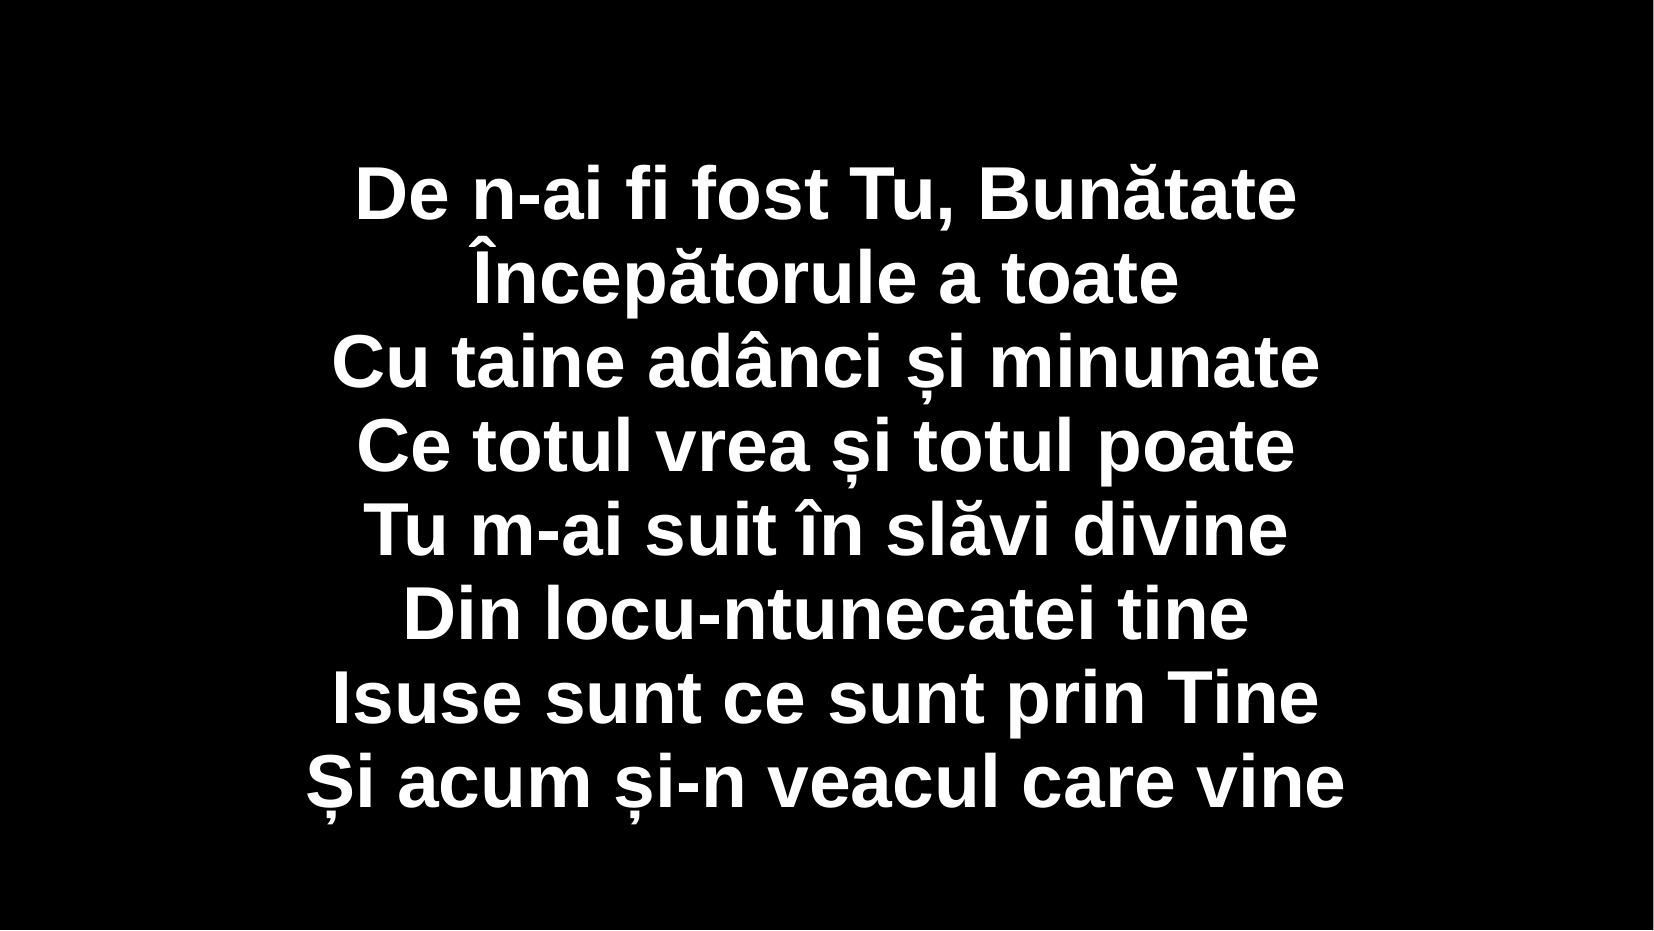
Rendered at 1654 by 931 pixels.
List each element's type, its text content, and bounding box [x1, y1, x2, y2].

text_box De n-ai fi fost Tu, Bunătate Începătorule a toate Cu taine adânci și minunate Ce totul vrea și totul poate Tu m-ai suit în slăvi divine Din locu-ntunecatei tine Isuse sunt ce sunt prin Tine Și acum și-n veacul care vine [82, 109, 1571, 866]
